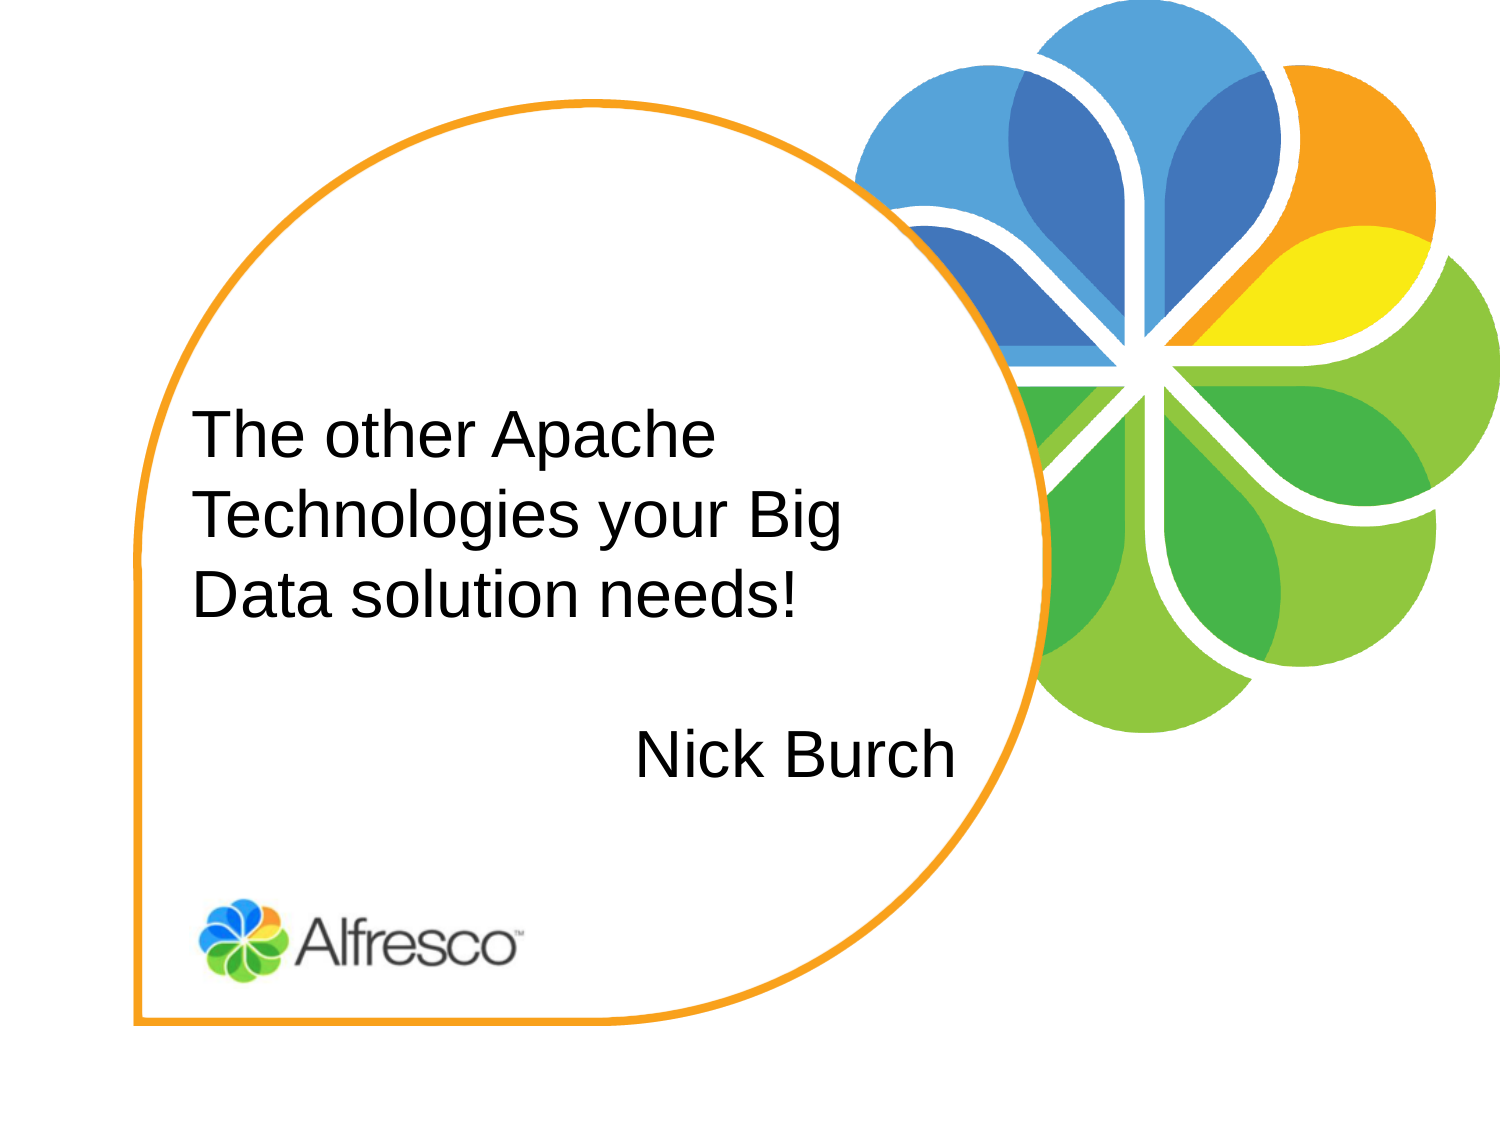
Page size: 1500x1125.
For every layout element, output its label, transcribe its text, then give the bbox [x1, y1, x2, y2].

picture [133, 0, 1500, 1026]
title The other Apache Technologies your Big Data solution needs! Nick Burch [177, 383, 1004, 798]
